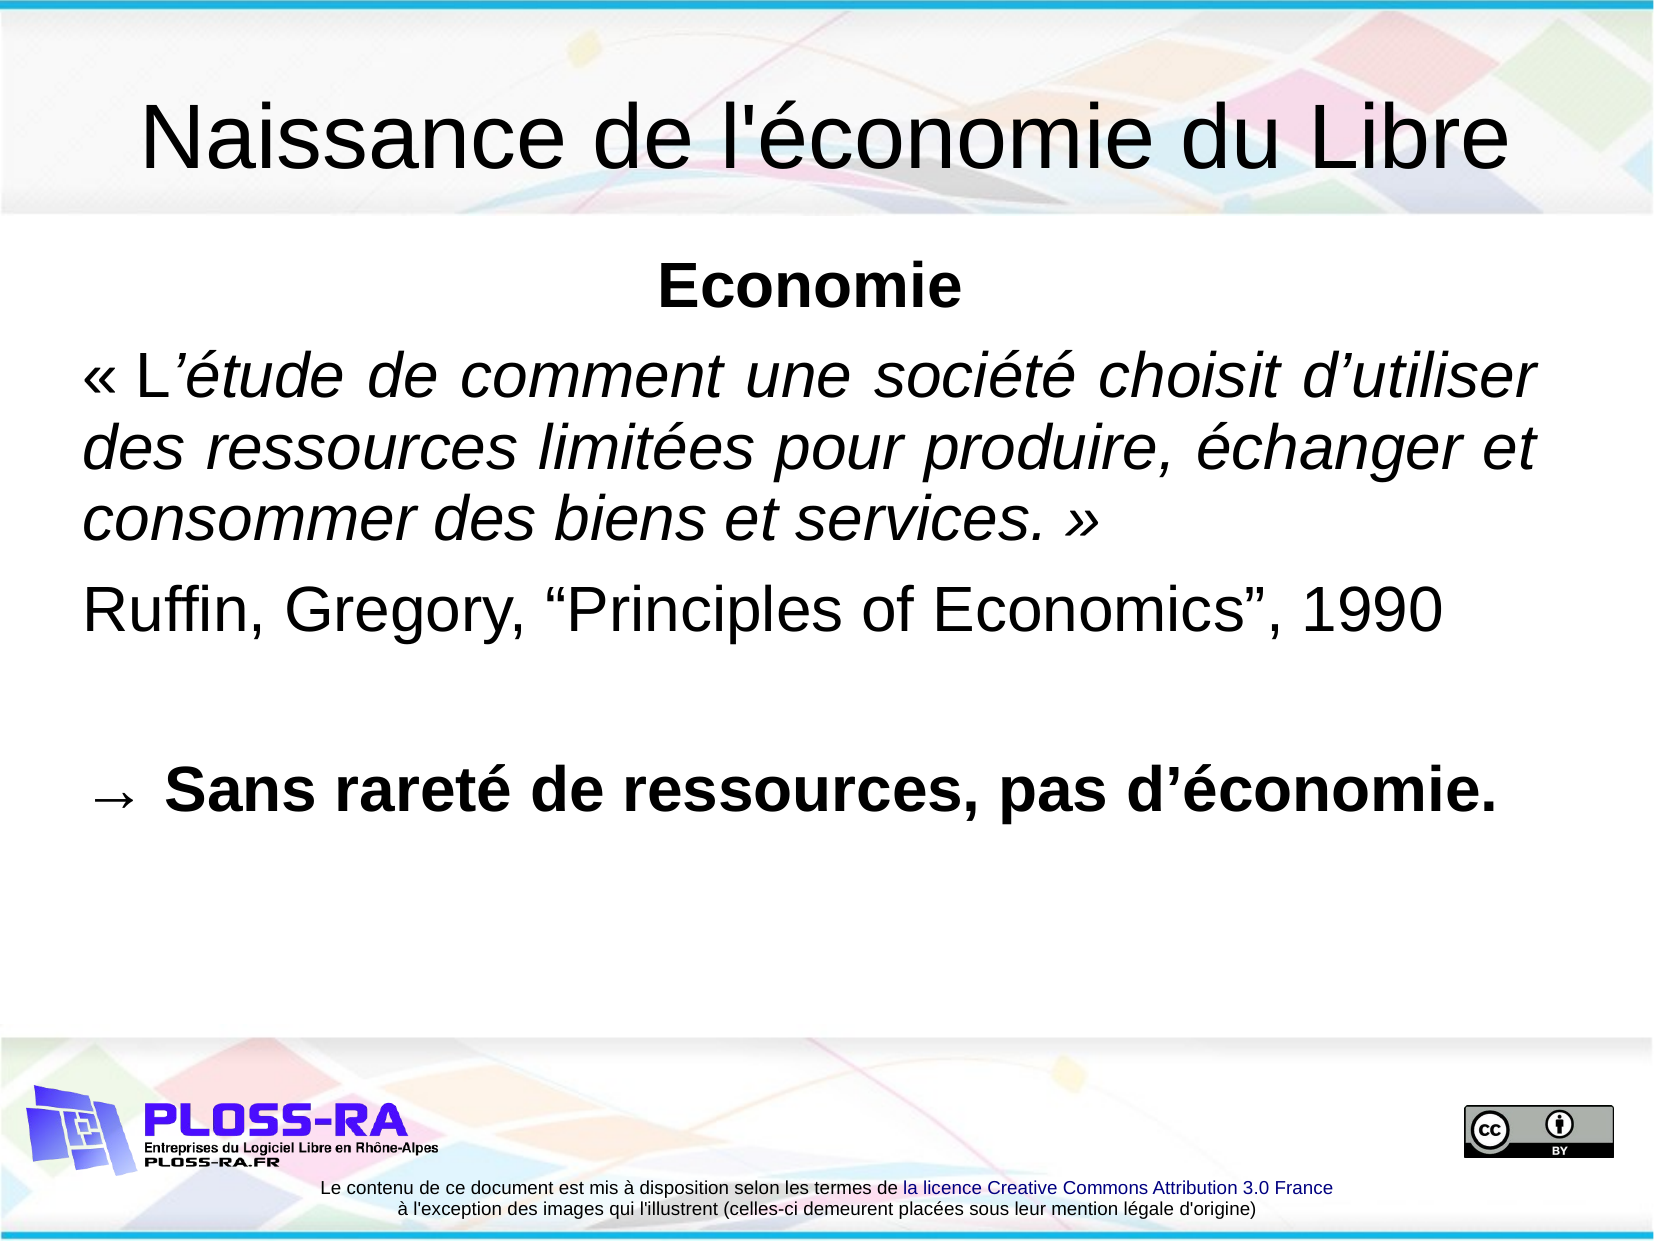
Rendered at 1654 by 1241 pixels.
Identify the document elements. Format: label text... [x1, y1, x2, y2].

list Economie « L’étude de comment une société choisit d’utiliser des ressources limitées pour produire, échanger et consommer des biens et services. » Ruffin, Gregory, “Principles of Economics”, 1990 → Sans rareté de ressources, pas d’économie. [82, 249, 1538, 969]
title Naissance de l'économie du Libre [82, 49, 1571, 225]
picture [0, 0, 1654, 216]
picture [0, 1024, 1654, 1241]
